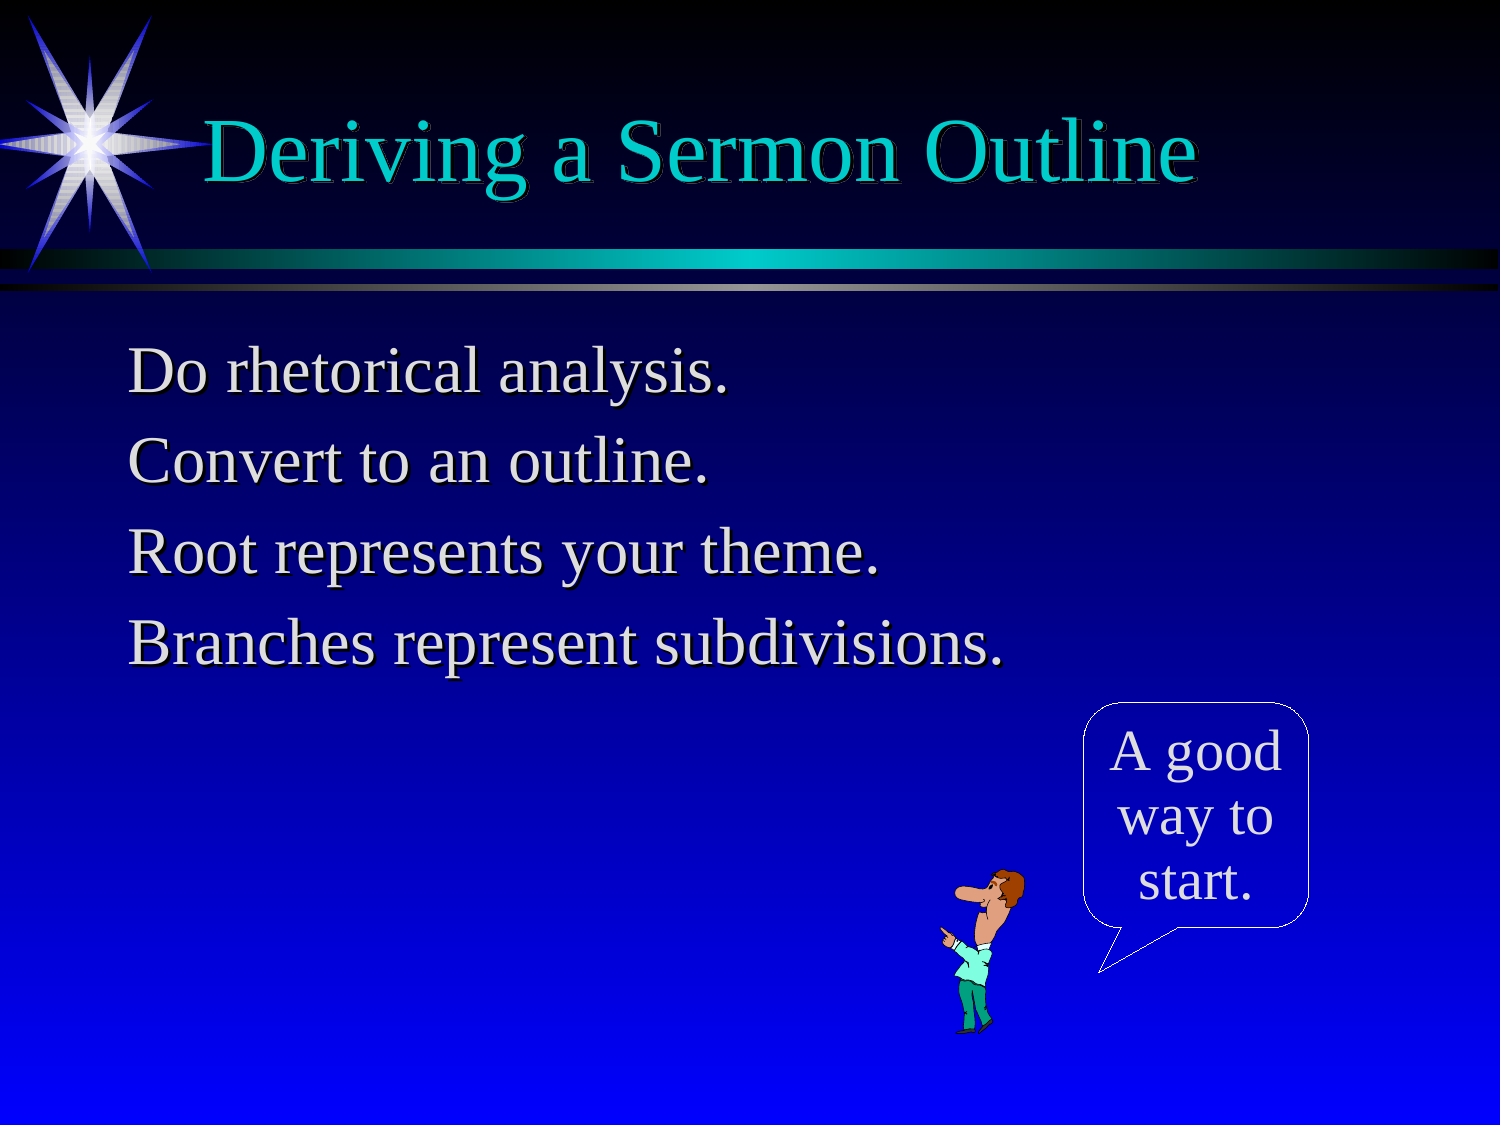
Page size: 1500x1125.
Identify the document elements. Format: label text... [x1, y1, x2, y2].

chart [939, 868, 1026, 1035]
list Do rhetorical analysis. Convert to an outline. Root represents your theme. Branches represent subdivisions. [112, 324, 1388, 1001]
title Deriving a Sermon Outline [187, 56, 1463, 244]
text_box A good way to start. [1083, 702, 1309, 973]
